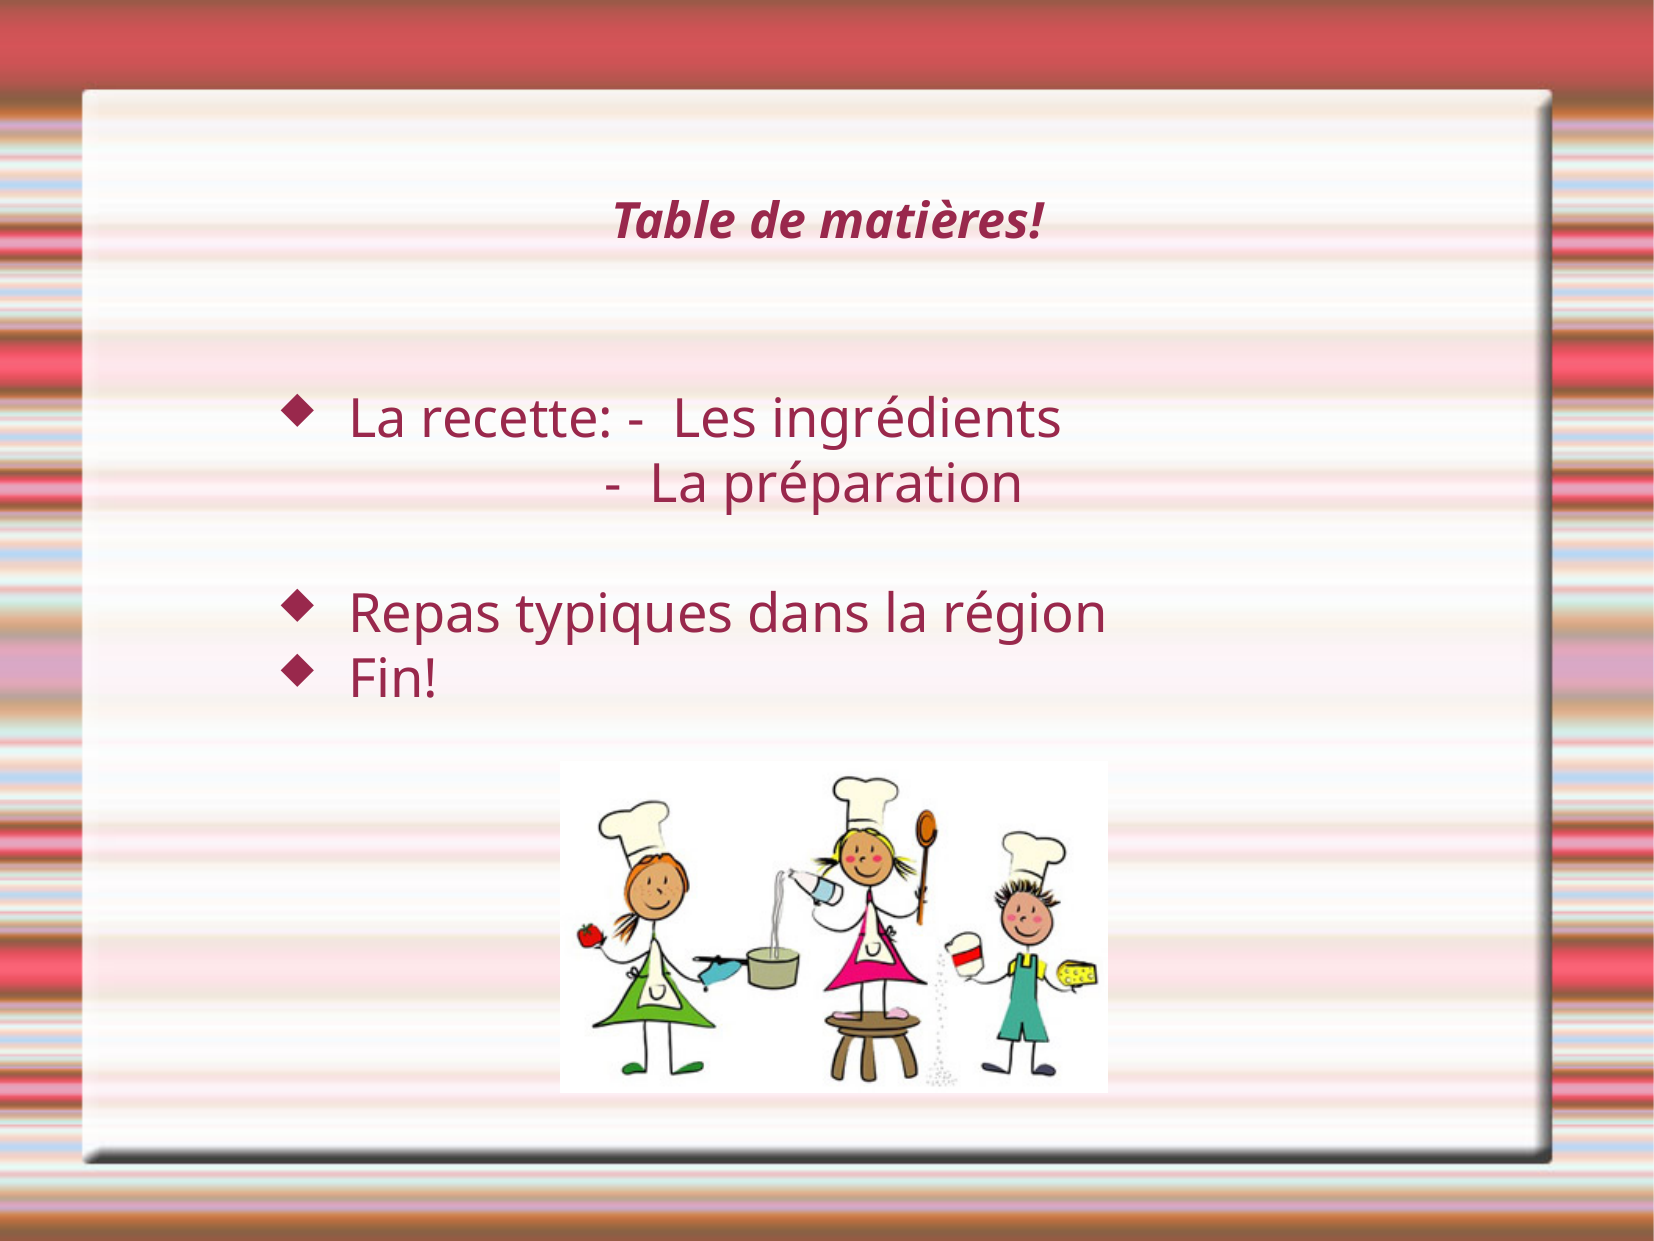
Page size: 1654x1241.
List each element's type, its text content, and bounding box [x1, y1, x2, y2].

list La recette: - Les ingrédients - La préparation Repas typiques dans la région Fin! [265, 383, 1418, 871]
title Table de matières! [121, 114, 1534, 322]
picture [0, 0, 1654, 1241]
